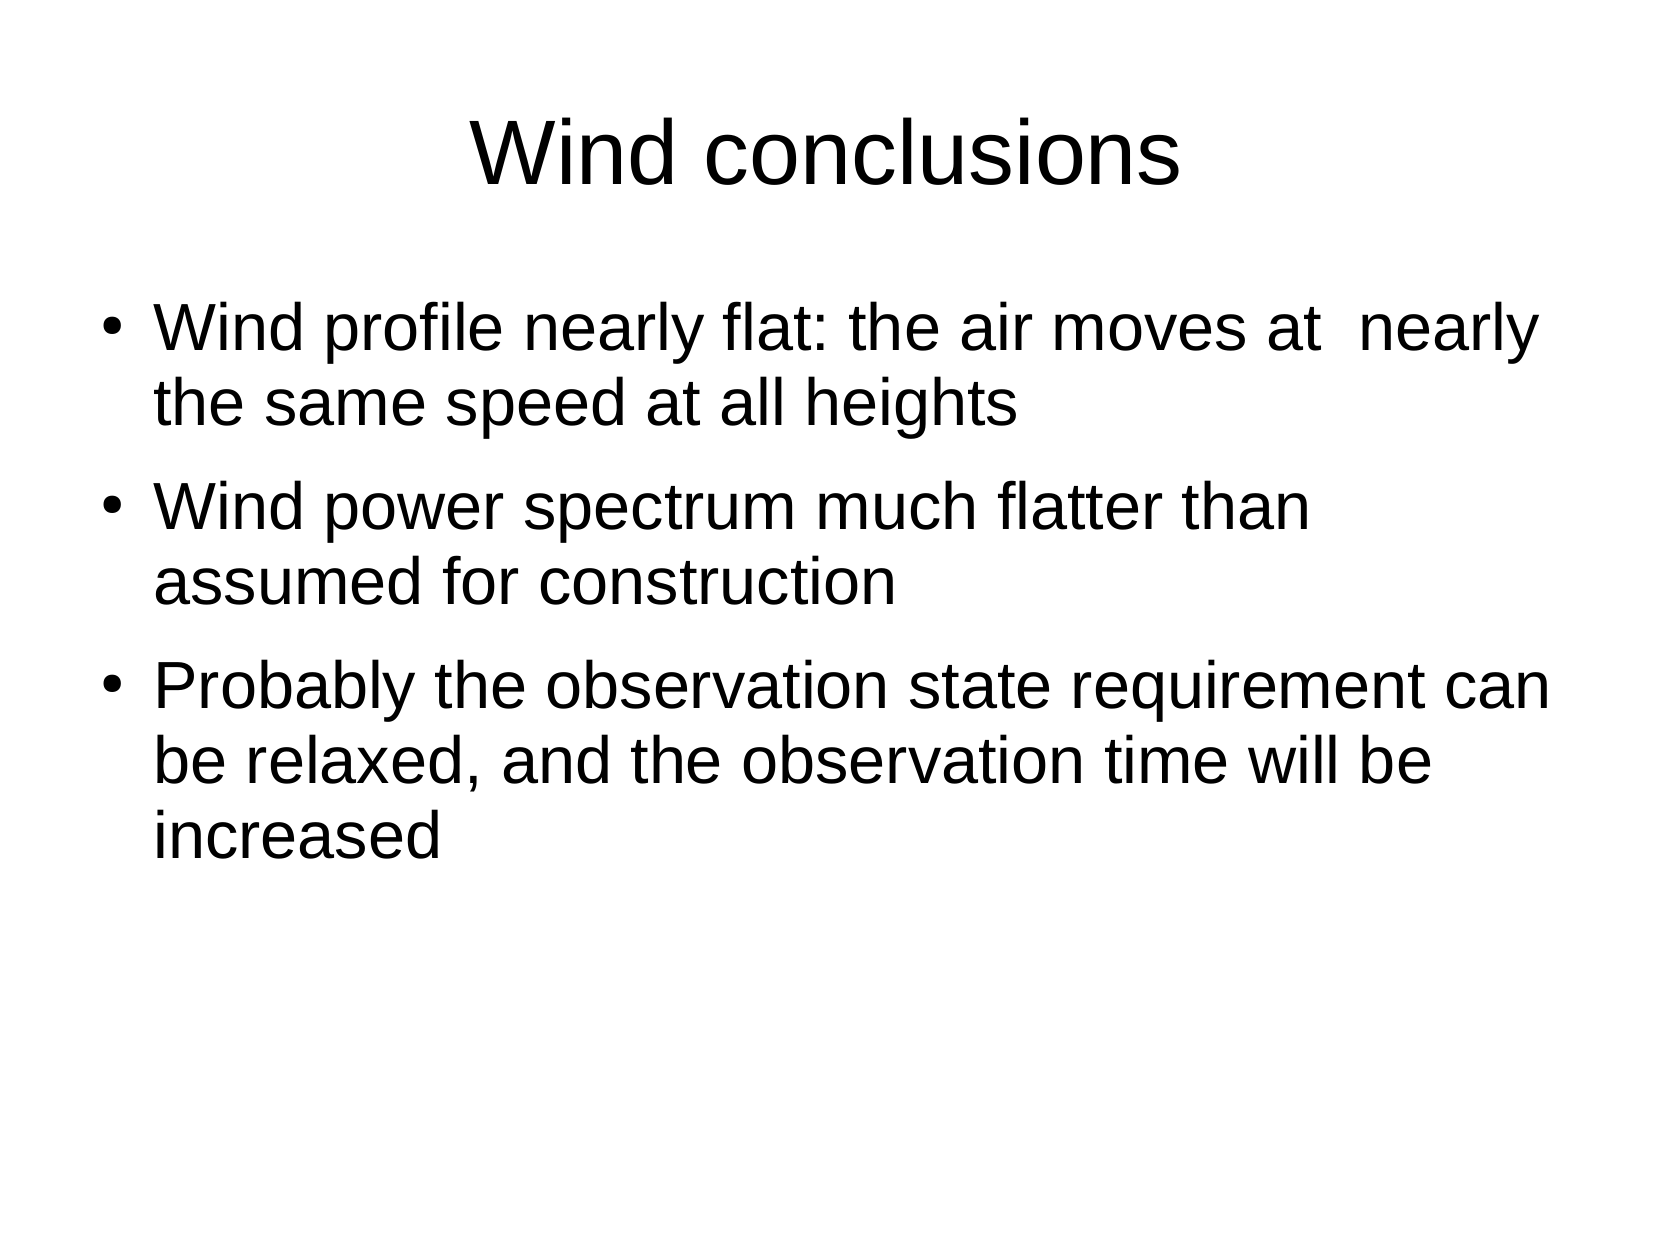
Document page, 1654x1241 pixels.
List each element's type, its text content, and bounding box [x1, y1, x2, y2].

list Wind profile nearly flat: the air moves at nearly the same speed at all heights Wind power spectrum much flatter than assumed for construction Probably the observation state requirement can be relaxed, and the observation time will be increased [82, 290, 1571, 1010]
title Wind conclusions [82, 49, 1571, 257]
